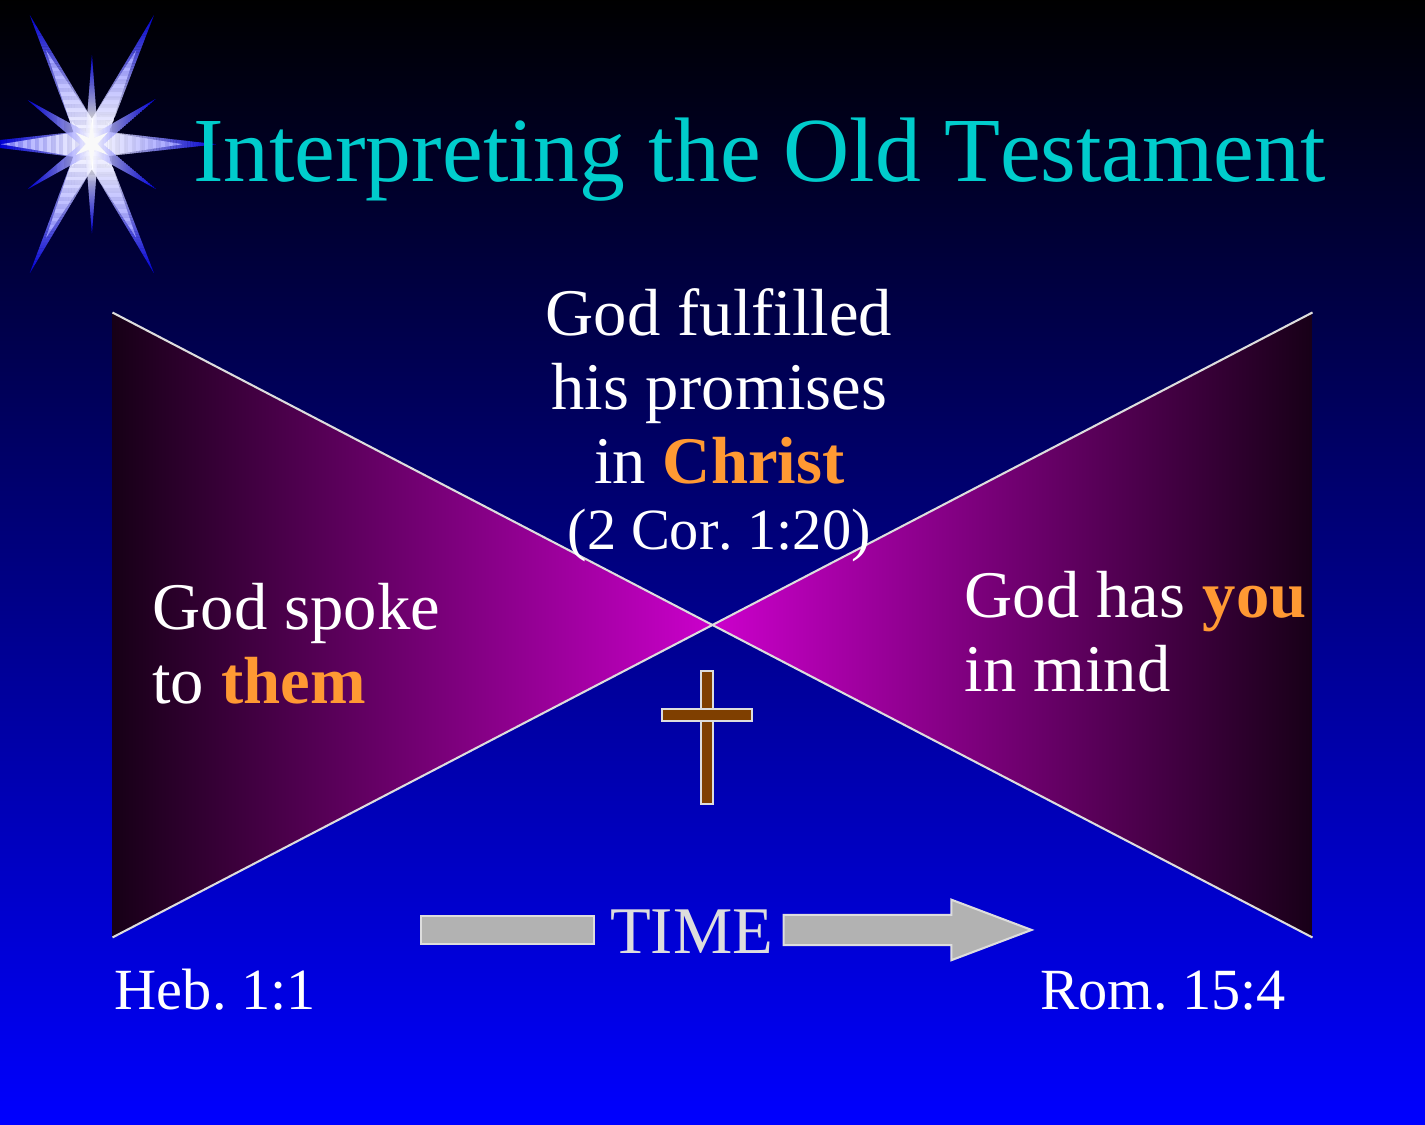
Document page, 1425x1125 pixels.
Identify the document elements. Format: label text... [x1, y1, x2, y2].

text_box God has you in mind [949, 549, 1325, 714]
text_box Heb. 1:1 [99, 950, 450, 1030]
text_box TIME [595, 886, 908, 976]
text_box God fulfilled his promises in Christ (2 Cor. 1:20) [518, 267, 921, 570]
text_box God spoke to them [137, 562, 463, 726]
text_box Rom. 15:4 [1024, 950, 1350, 1030]
text_box [112, 314, 708, 936]
text_box [661, 671, 753, 804]
text_box [908, 899, 1032, 961]
text_box [717, 314, 1313, 936]
title Interpreting the Old Testament [178, 56, 1390, 244]
text_box [421, 916, 595, 944]
